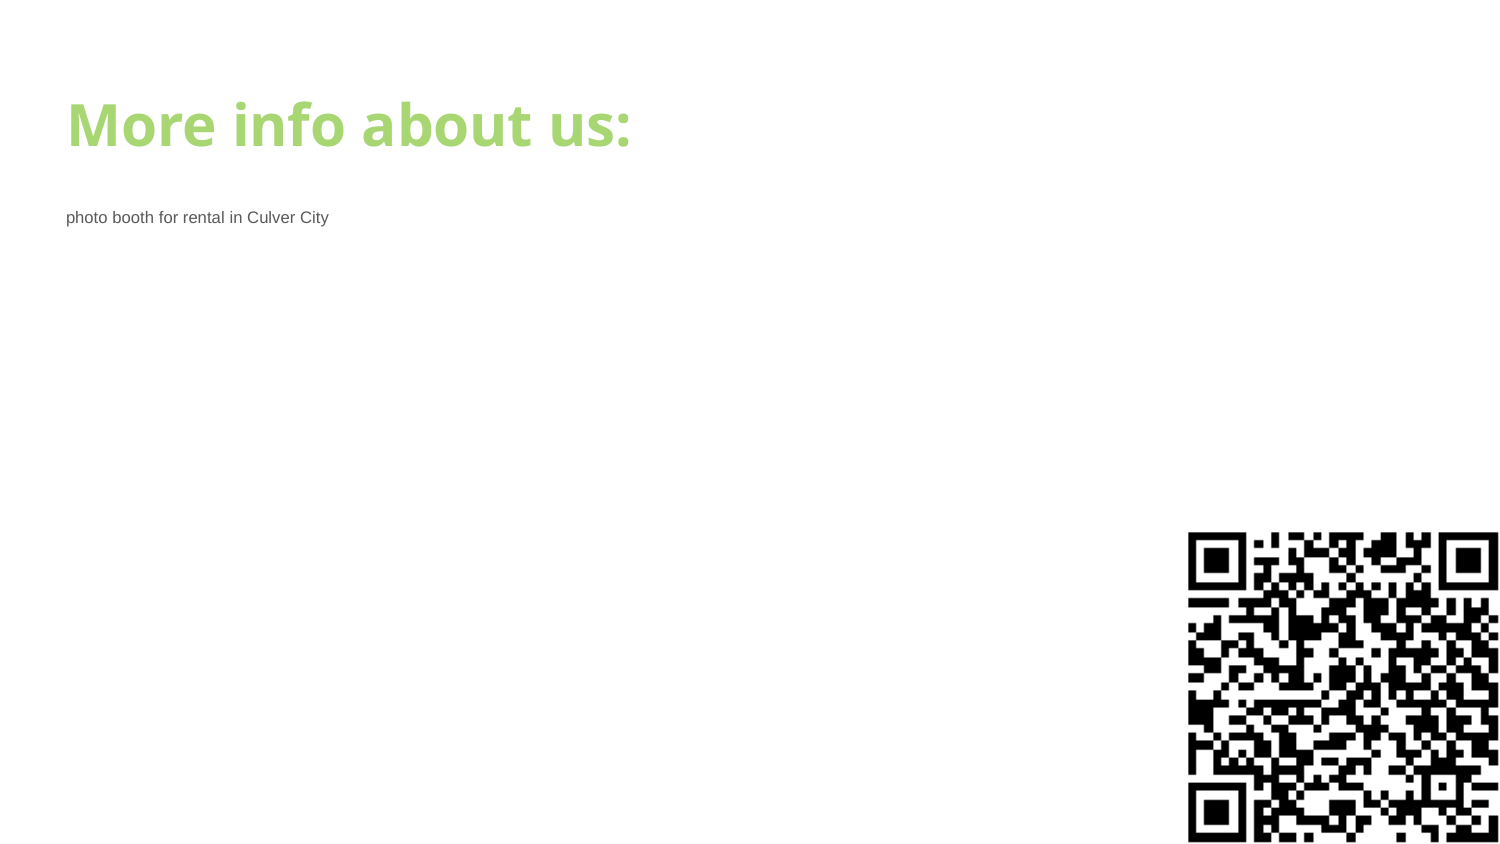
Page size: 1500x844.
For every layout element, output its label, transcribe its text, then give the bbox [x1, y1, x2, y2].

list photo booth for rental in Culver City [51, 189, 1449, 750]
picture [1187, 531, 1500, 844]
title More info about us: [51, 72, 1449, 167]
